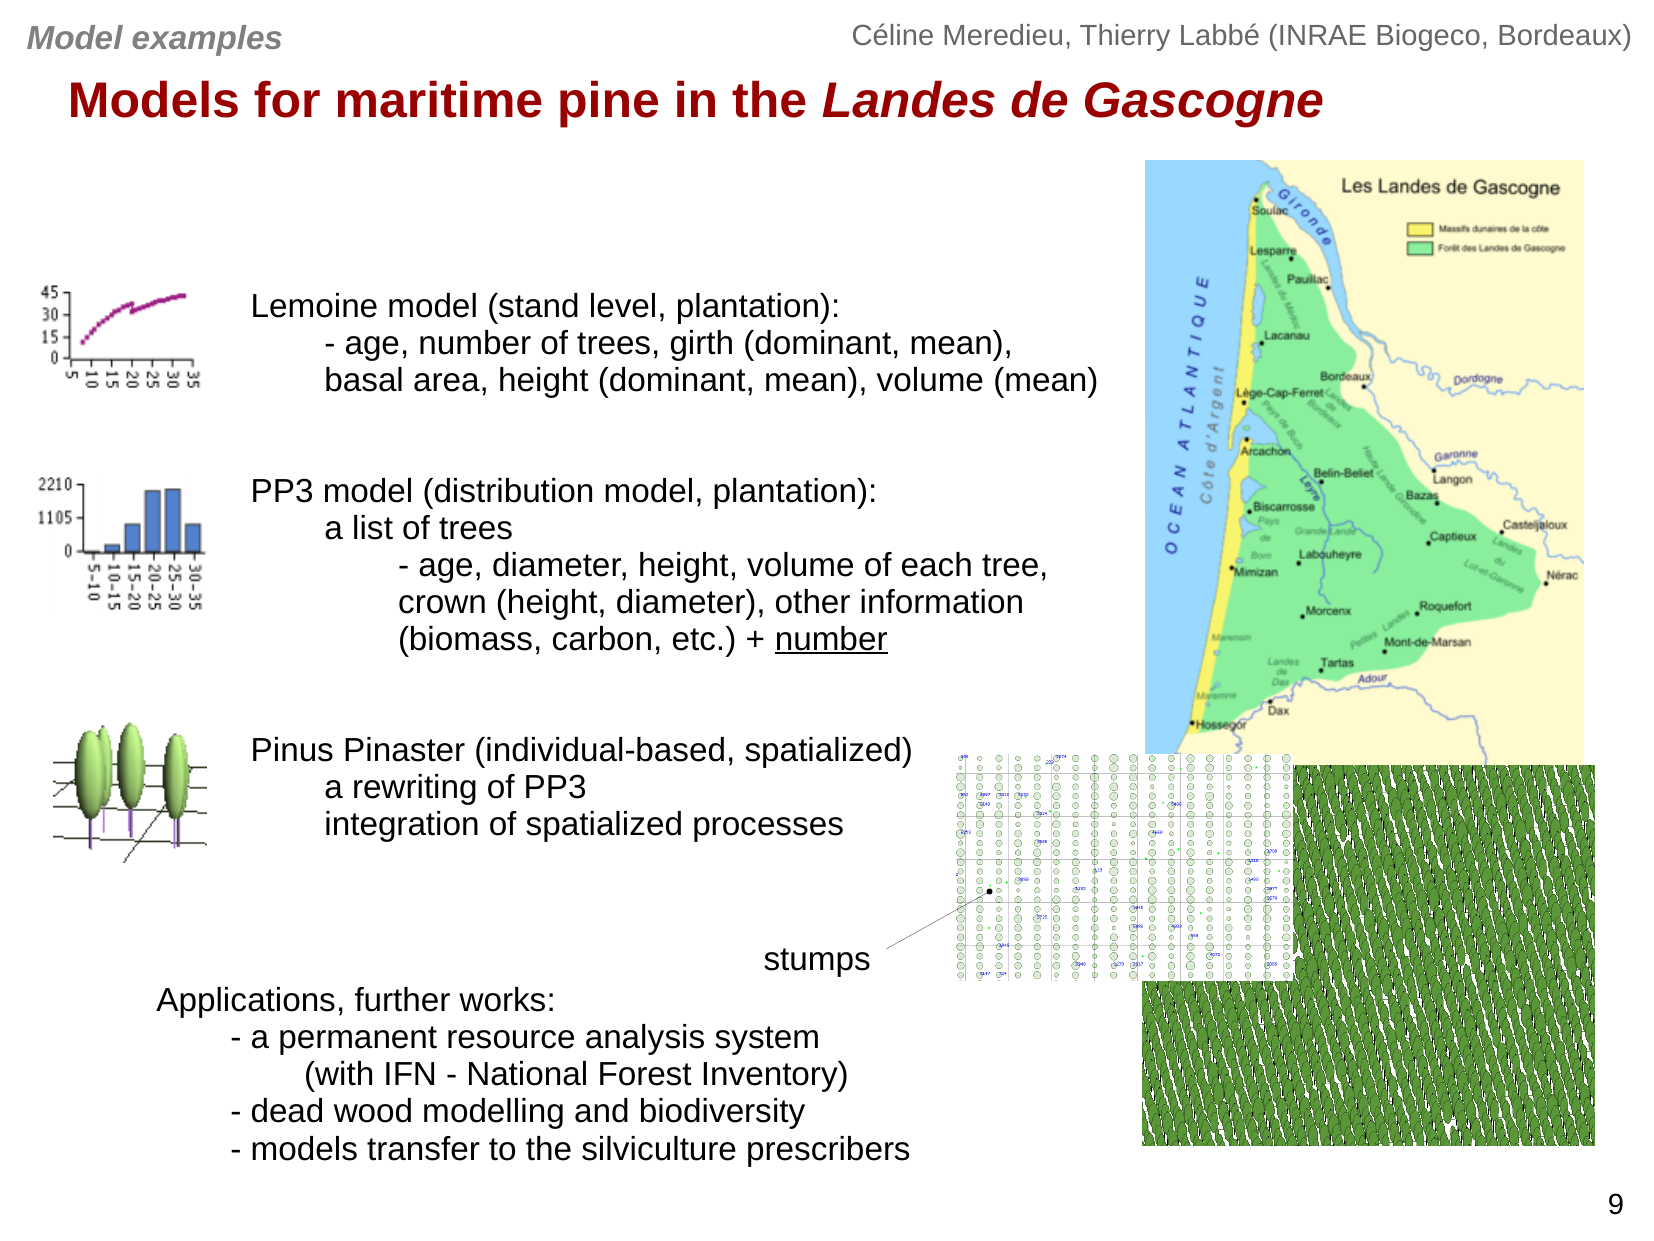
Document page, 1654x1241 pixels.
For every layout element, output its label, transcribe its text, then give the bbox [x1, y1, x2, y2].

text_box Models for maritime pine in the Landes de Gascogne [53, 64, 1565, 136]
picture [23, 462, 221, 624]
text_box Model examples [11, 11, 426, 65]
text_box Céline Meredieu, Thierry Labbé (INRAE Biogeco, Bordeaux) [747, 11, 1649, 92]
picture [14, 259, 224, 410]
text_box Applications, further works: - a permanent resource analysis system (with IFN - National Forest Inventory) - dead wood modelling and biodiversity - models transfer to the silviculture prescribers [141, 974, 1595, 1177]
text_box Lemoine model (stand level, plantation): - age, number of trees, girth (dominant, mean), basal area, height (dominant, mean), volume (mean) PP3 model (distribution model, plantation): a list of trees - age, diameter, height, volume of each tree, crown (height, diameter), other information (biomass, carbon, etc.) + number Pinus Pinaster (individual-based, spatialized) a rewriting of PP3 integration of spatialized processes [235, 279, 1145, 895]
picture [53, 718, 207, 863]
picture [956, 160, 1595, 1146]
text_box stumps [720, 933, 886, 986]
